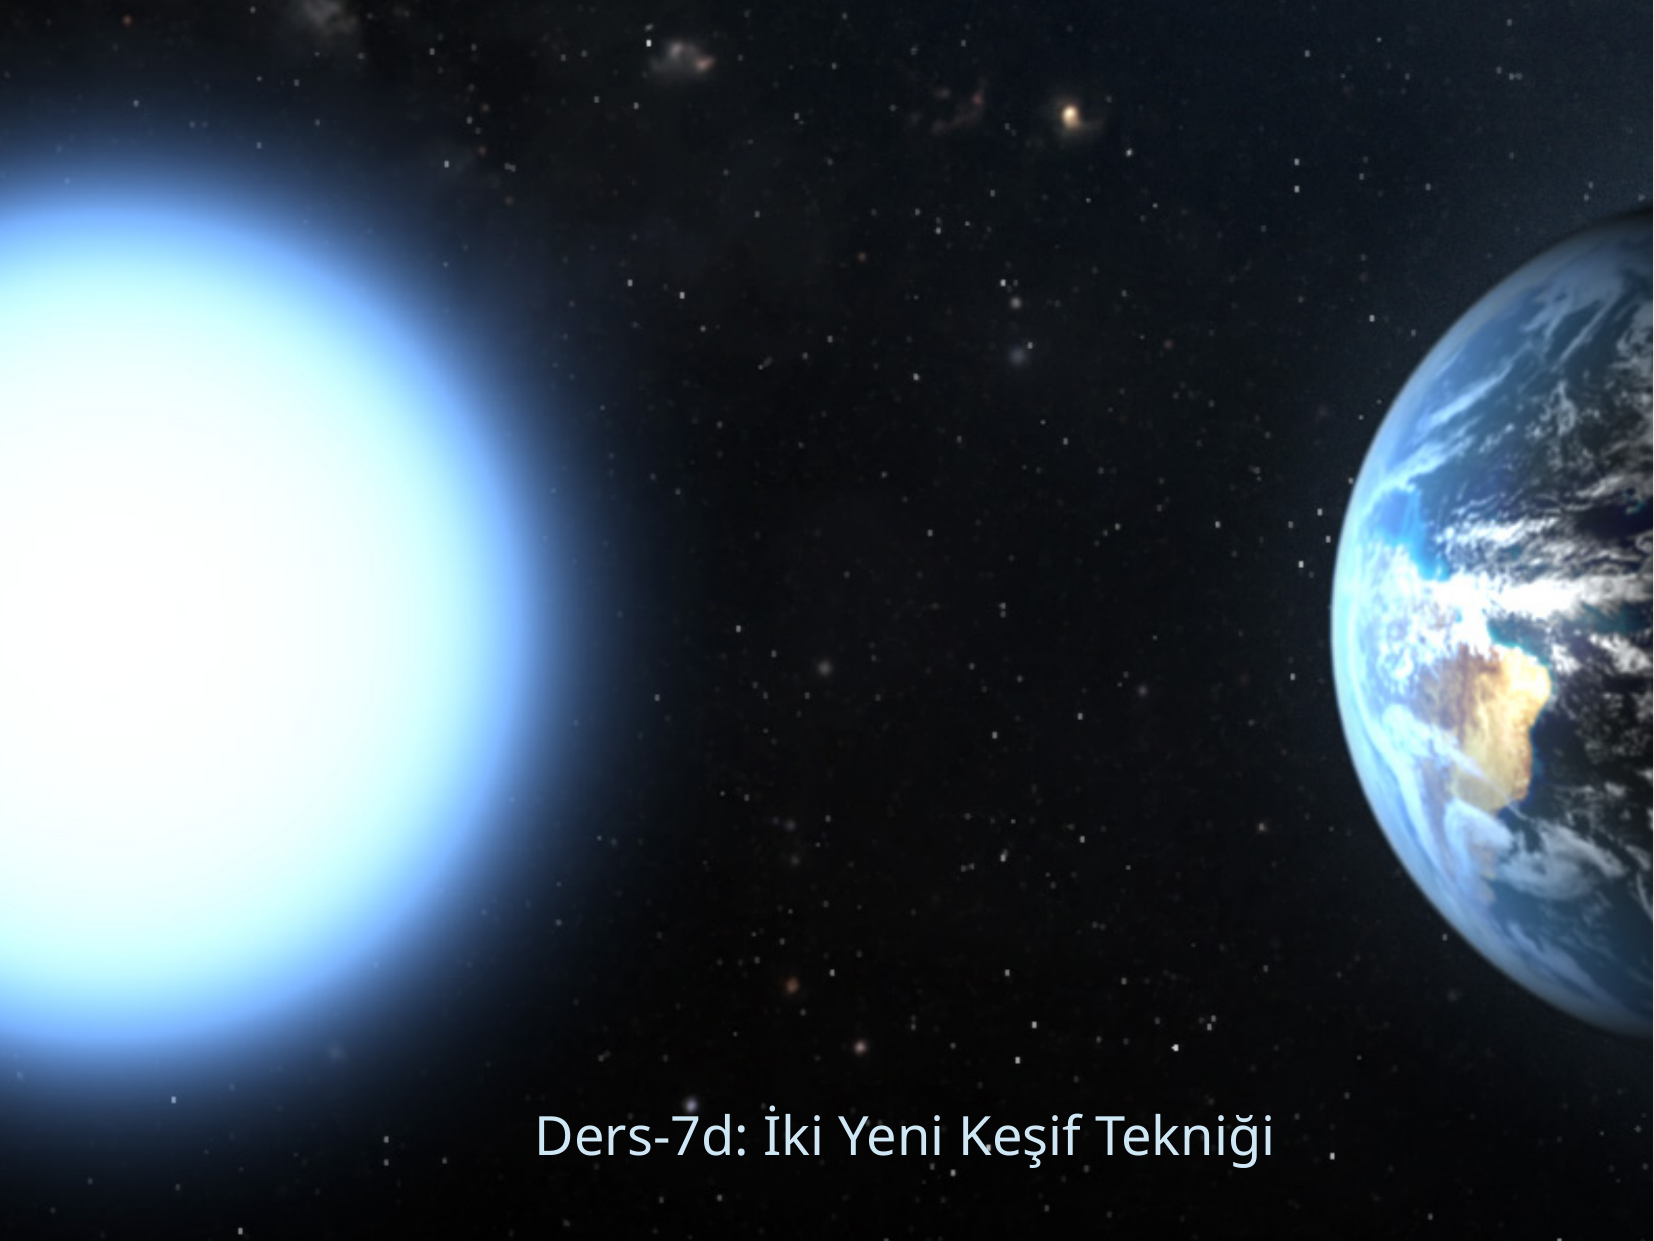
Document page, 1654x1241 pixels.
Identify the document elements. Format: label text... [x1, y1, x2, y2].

text_box Ders-7d: İki Yeni Keşif Tekniği [335, 1093, 1477, 1215]
picture [0, 0, 1654, 1241]
